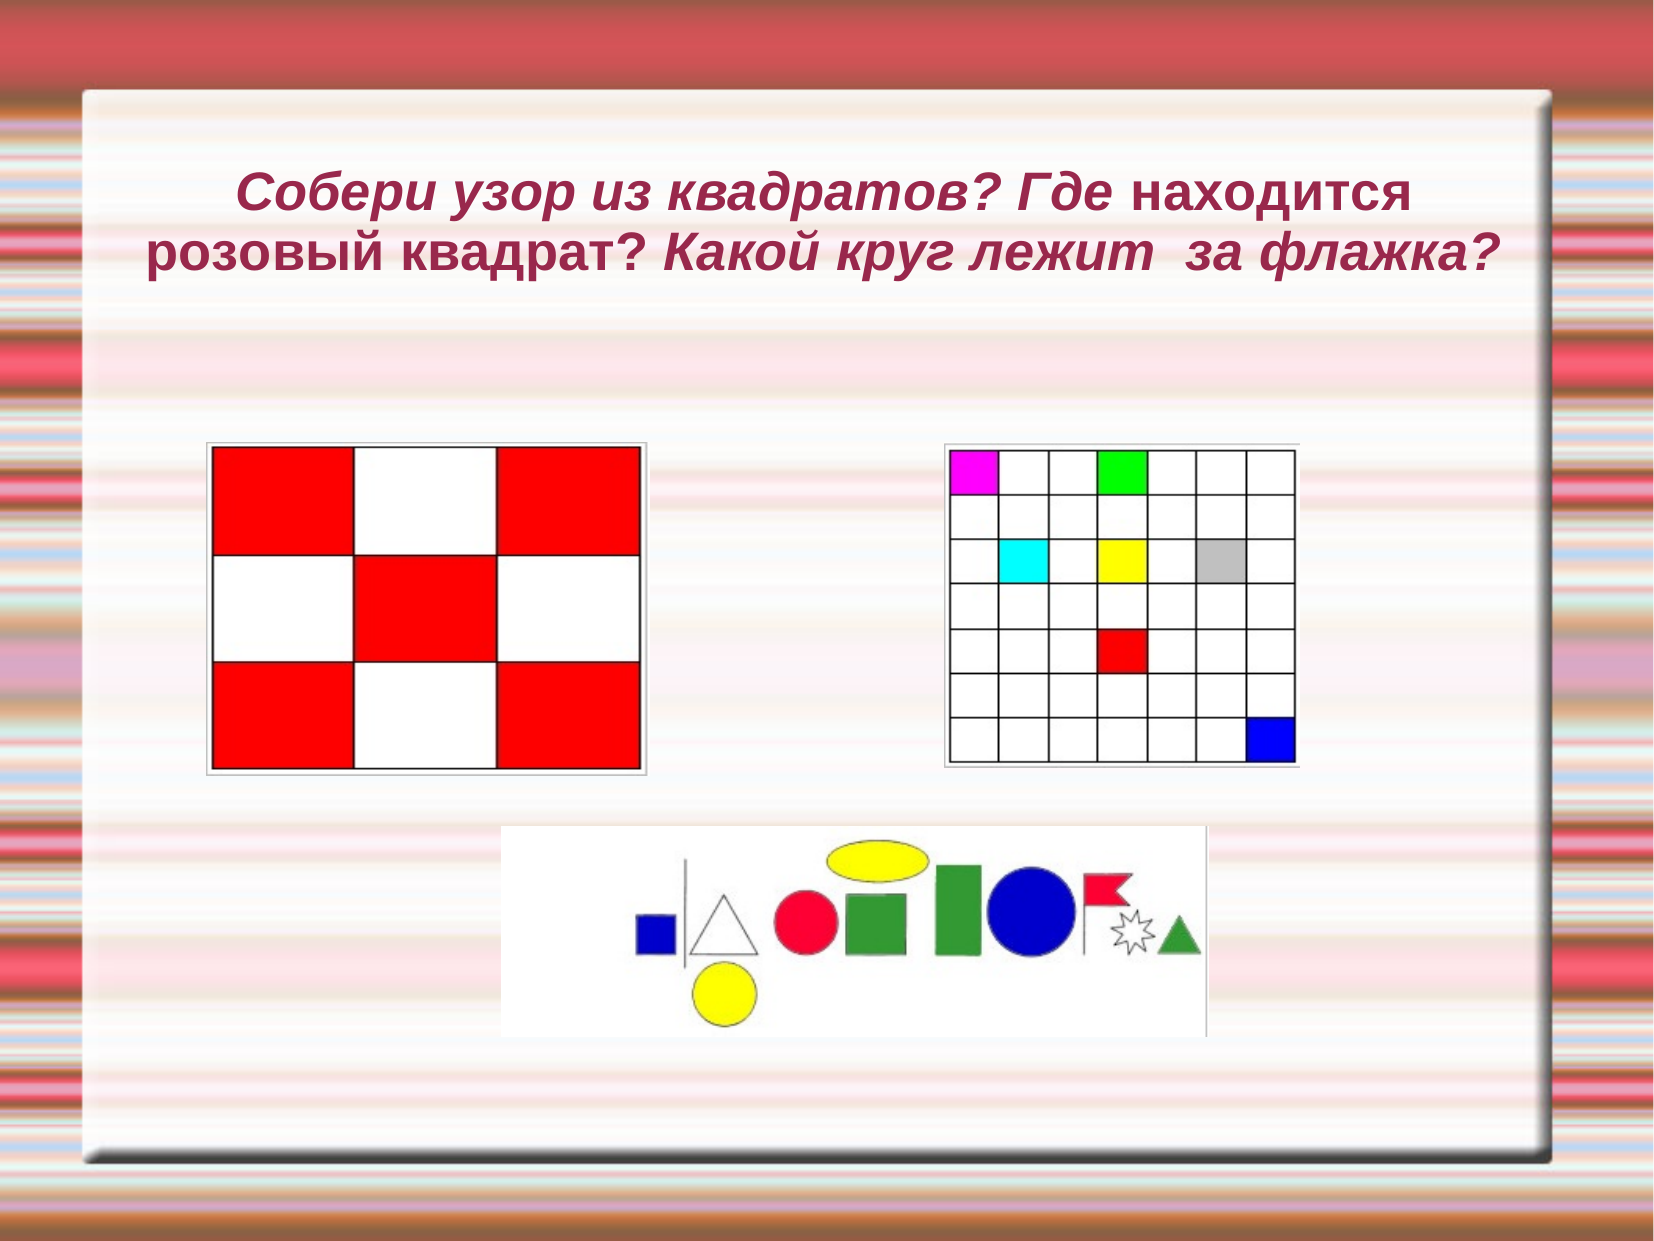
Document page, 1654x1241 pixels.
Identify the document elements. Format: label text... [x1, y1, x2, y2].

picture [0, 0, 1654, 1241]
title Собери узор из квадратов? Где находится розовый квадрат? Какой круг лежит за флажка? [118, 118, 1531, 326]
